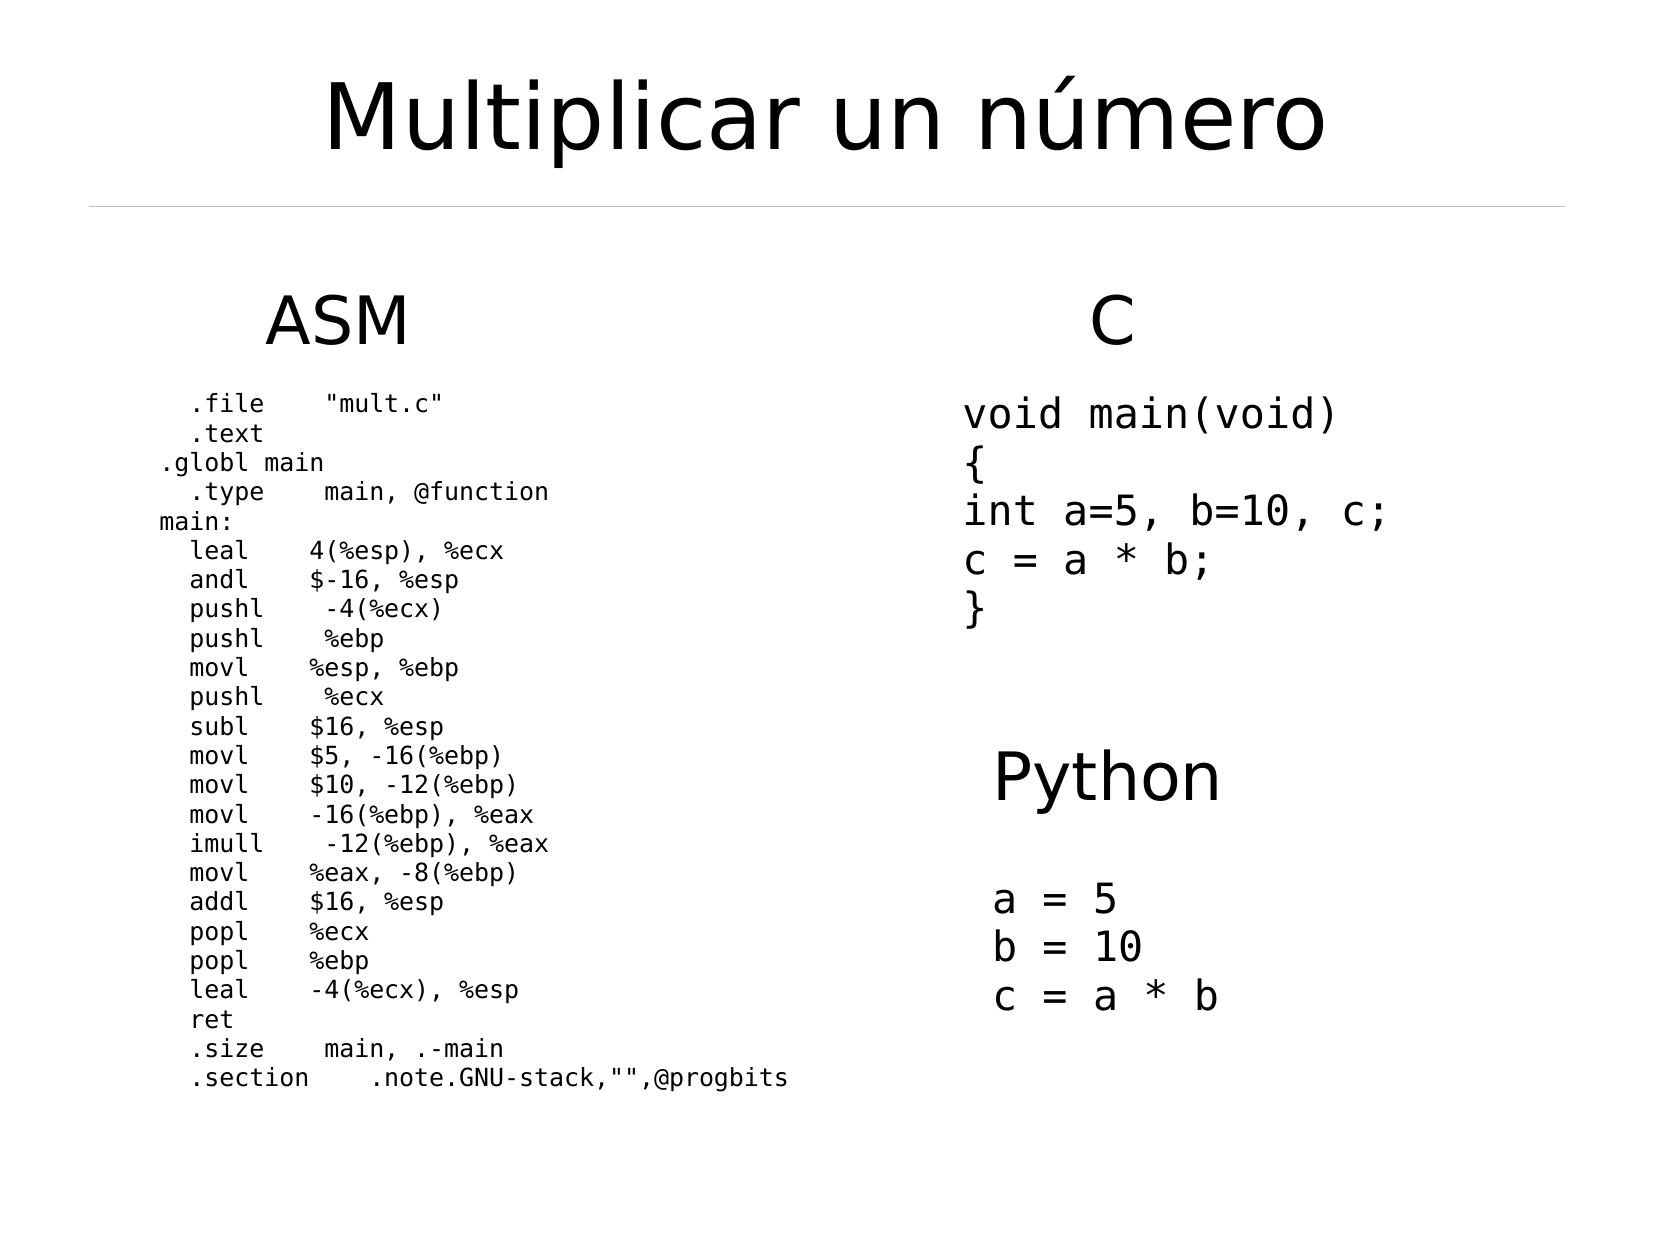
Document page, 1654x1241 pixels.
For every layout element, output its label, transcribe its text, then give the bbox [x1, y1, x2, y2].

title Multiplicar un número [88, 29, 1565, 207]
list Python a = 5 b = 10 c = a * b [974, 738, 1359, 1106]
list ASM .file "mult.c" .text .globl main .type main, @function main: leal 4(%esp), %ecx andl $-16, %esp pushl -4(%ecx) pushl %ebp movl %esp, %ebp pushl %ecx subl $16, %esp movl $5, -16(%ebp) movl $10, -12(%ebp) movl -16(%ebp), %eax imull -12(%ebp), %eax movl %eax, -8(%ebp) addl $16, %esp popl %ecx popl %ebp leal -4(%ecx), %esp ret .size main, .-main .section .note.GNU-stack,"",@progbits [141, 282, 857, 1123]
list C void main(void) { int a=5, b=10, c; c = a * b; } [944, 282, 1477, 739]
